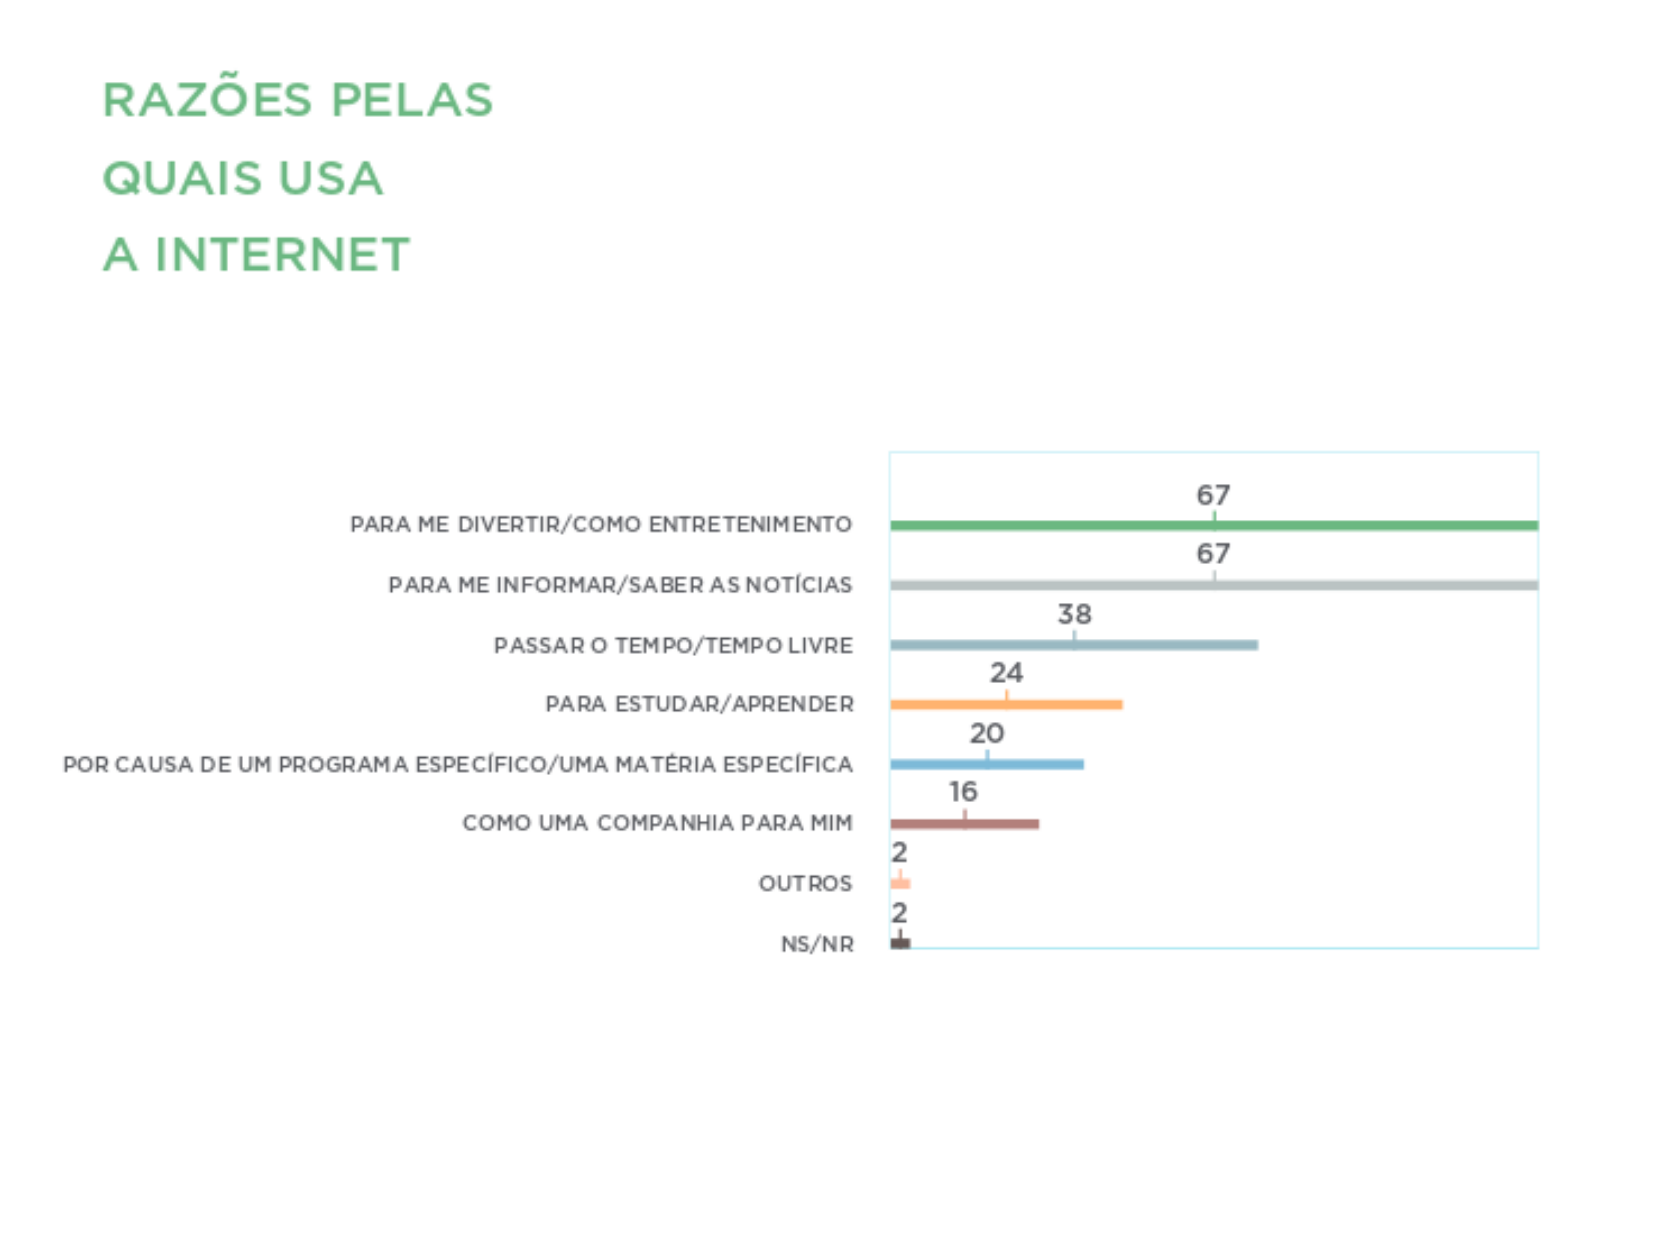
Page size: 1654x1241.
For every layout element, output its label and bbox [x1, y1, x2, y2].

picture [14, 418, 1641, 1004]
picture [35, 43, 564, 319]
